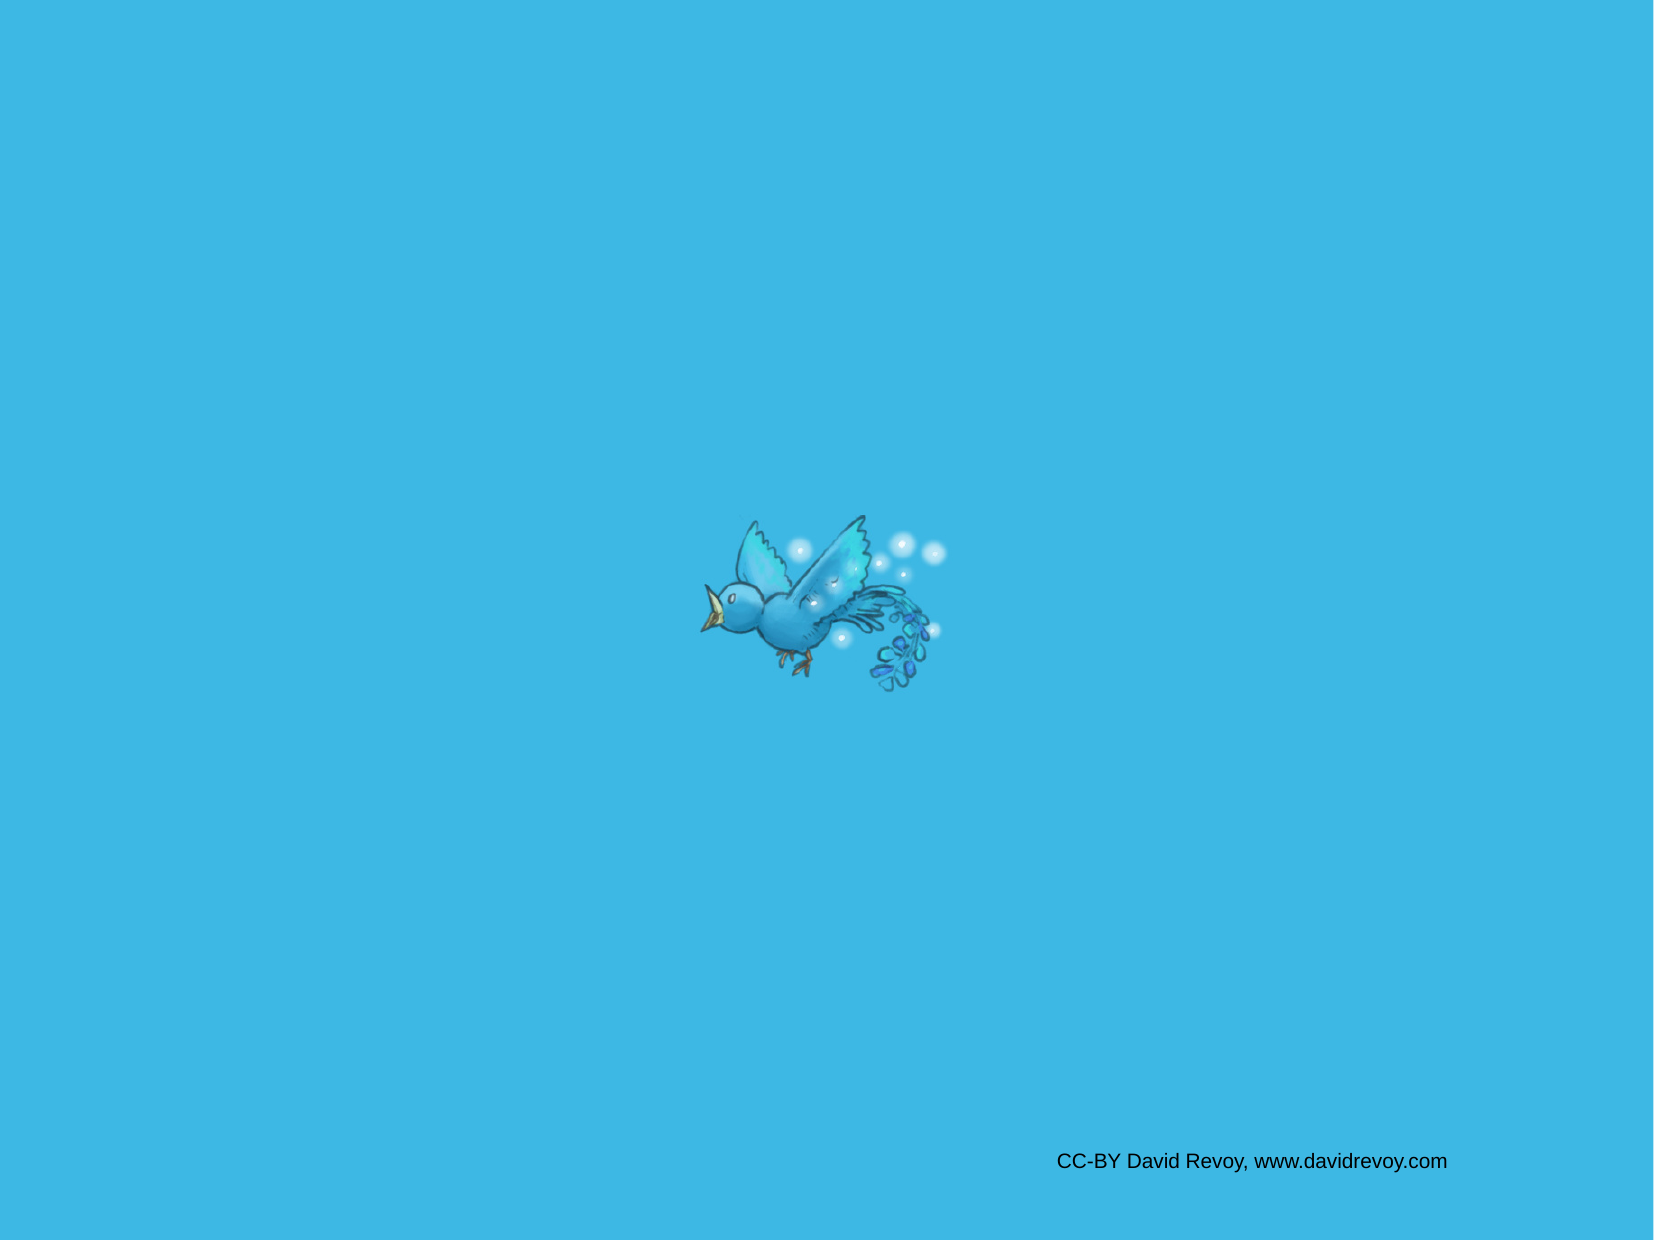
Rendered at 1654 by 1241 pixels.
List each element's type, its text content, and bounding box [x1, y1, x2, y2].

picture [599, 419, 1050, 780]
text_box CC-BY David Revoy, www.davidrevoy.com [1042, 1141, 1558, 1204]
